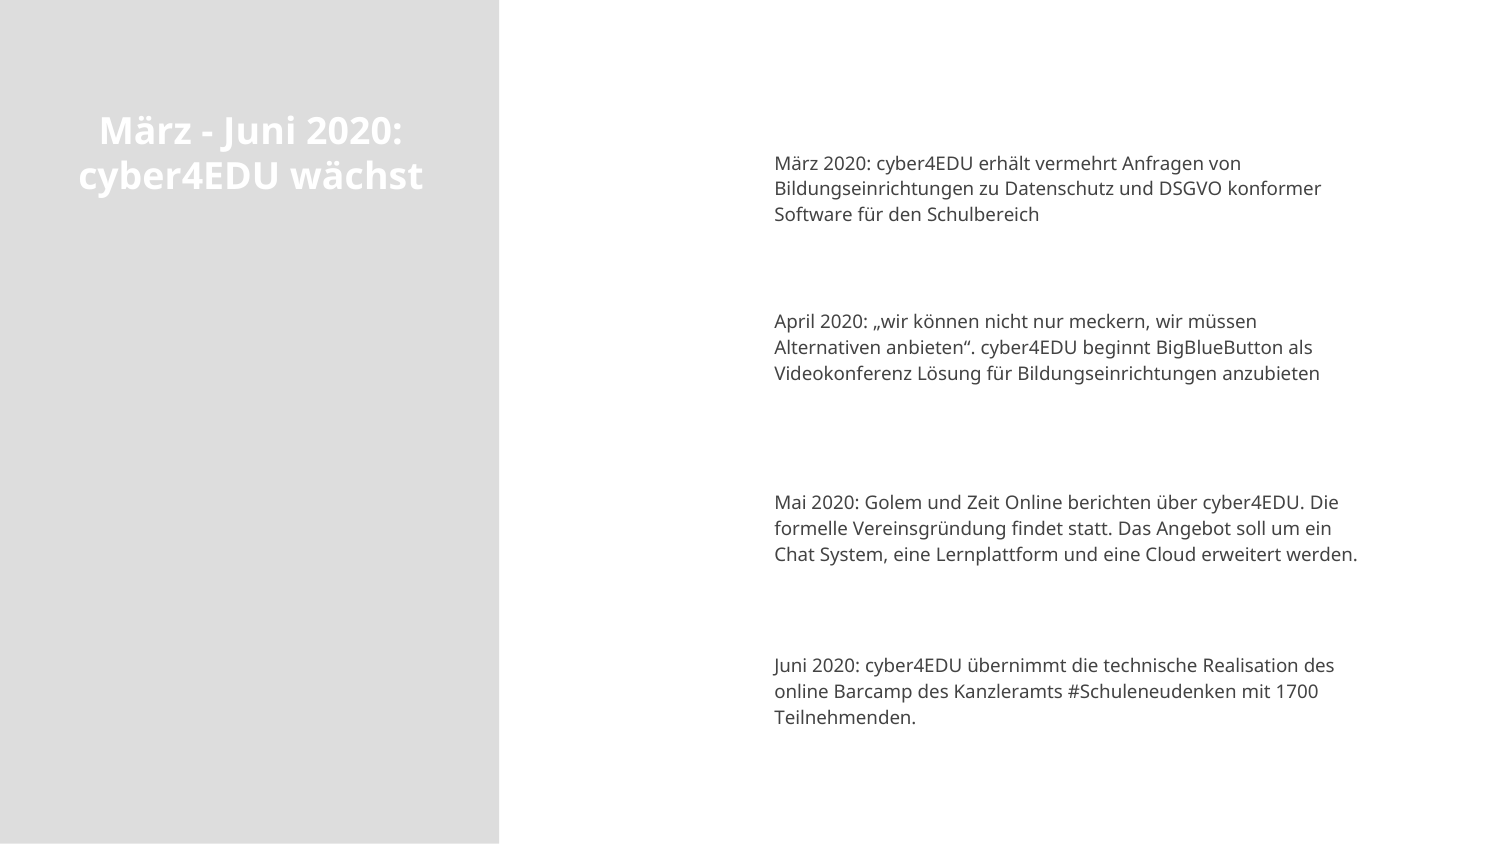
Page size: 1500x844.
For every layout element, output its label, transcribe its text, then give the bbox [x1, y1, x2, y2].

text_box [0, 0, 620, 844]
text_box März 2020: cyber4EDU erhält vermehrt Anfragen von Bildungseinrichtungen zu Datenschutz und DSGVO konformer Software für den Schulbereich [759, 110, 1373, 264]
text_box Mai 2020: Golem und Zeit Online berichten über cyber4EDU. Die formelle Vereinsgründung findet statt. Das Angebot soll um ein Chat System, eine Lernplattform und eine Cloud erweitert werden. [759, 472, 1373, 574]
text_box März - Juni 2020: cyber4EDU wächst [62, 91, 440, 264]
text_box April 2020: „wir können nicht nur meckern, wir müssen Alternativen anbieten“. cyber4EDU beginnt BigBlueButton als Videokonferenz Lösung für Bildungseinrichtungen anzubieten [759, 291, 1373, 392]
text_box Juni 2020: cyber4EDU übernimmt die technische Realisation des online Barcamp des Kanzleramts #Schuleneudenken mit 1700 Teilnehmenden. [759, 635, 1373, 736]
